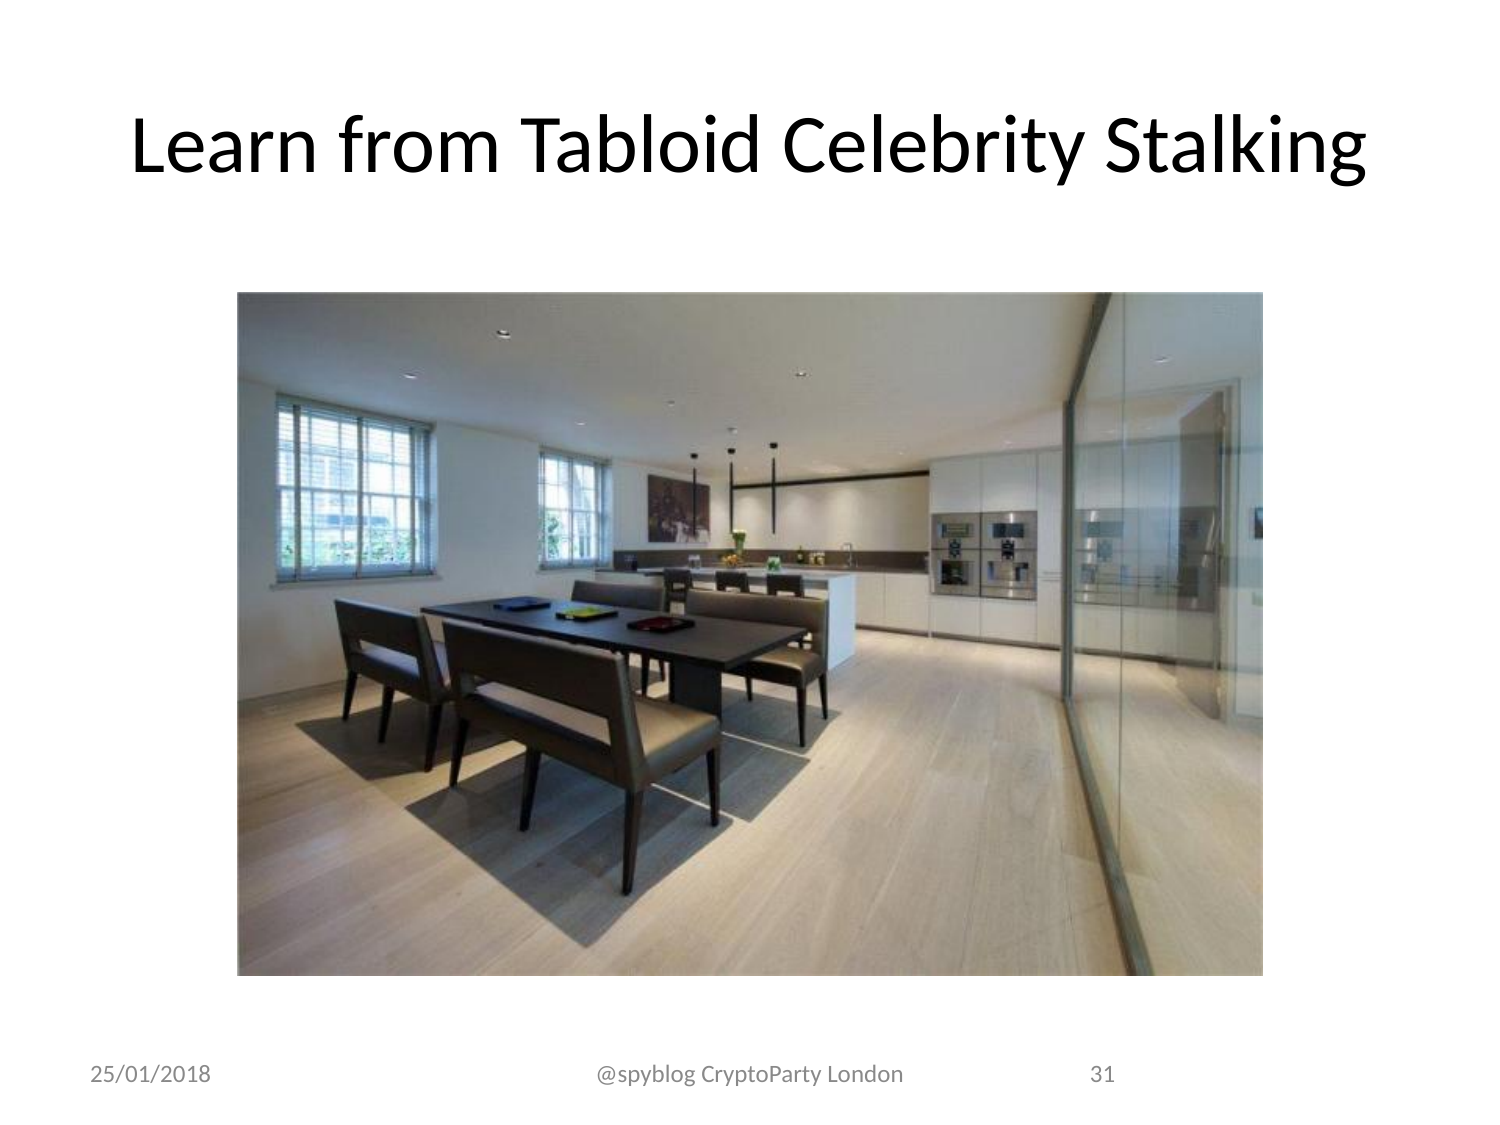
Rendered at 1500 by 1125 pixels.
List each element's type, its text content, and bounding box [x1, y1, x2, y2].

title Learn from Tabloid Celebrity Stalking [75, 45, 1426, 233]
text_box ‹#› [1074, 1042, 1426, 1103]
text_box 25/01/2018 [75, 1042, 426, 1103]
text_box @spyblog CryptoParty London [512, 1042, 988, 1103]
picture [237, 292, 1263, 976]
